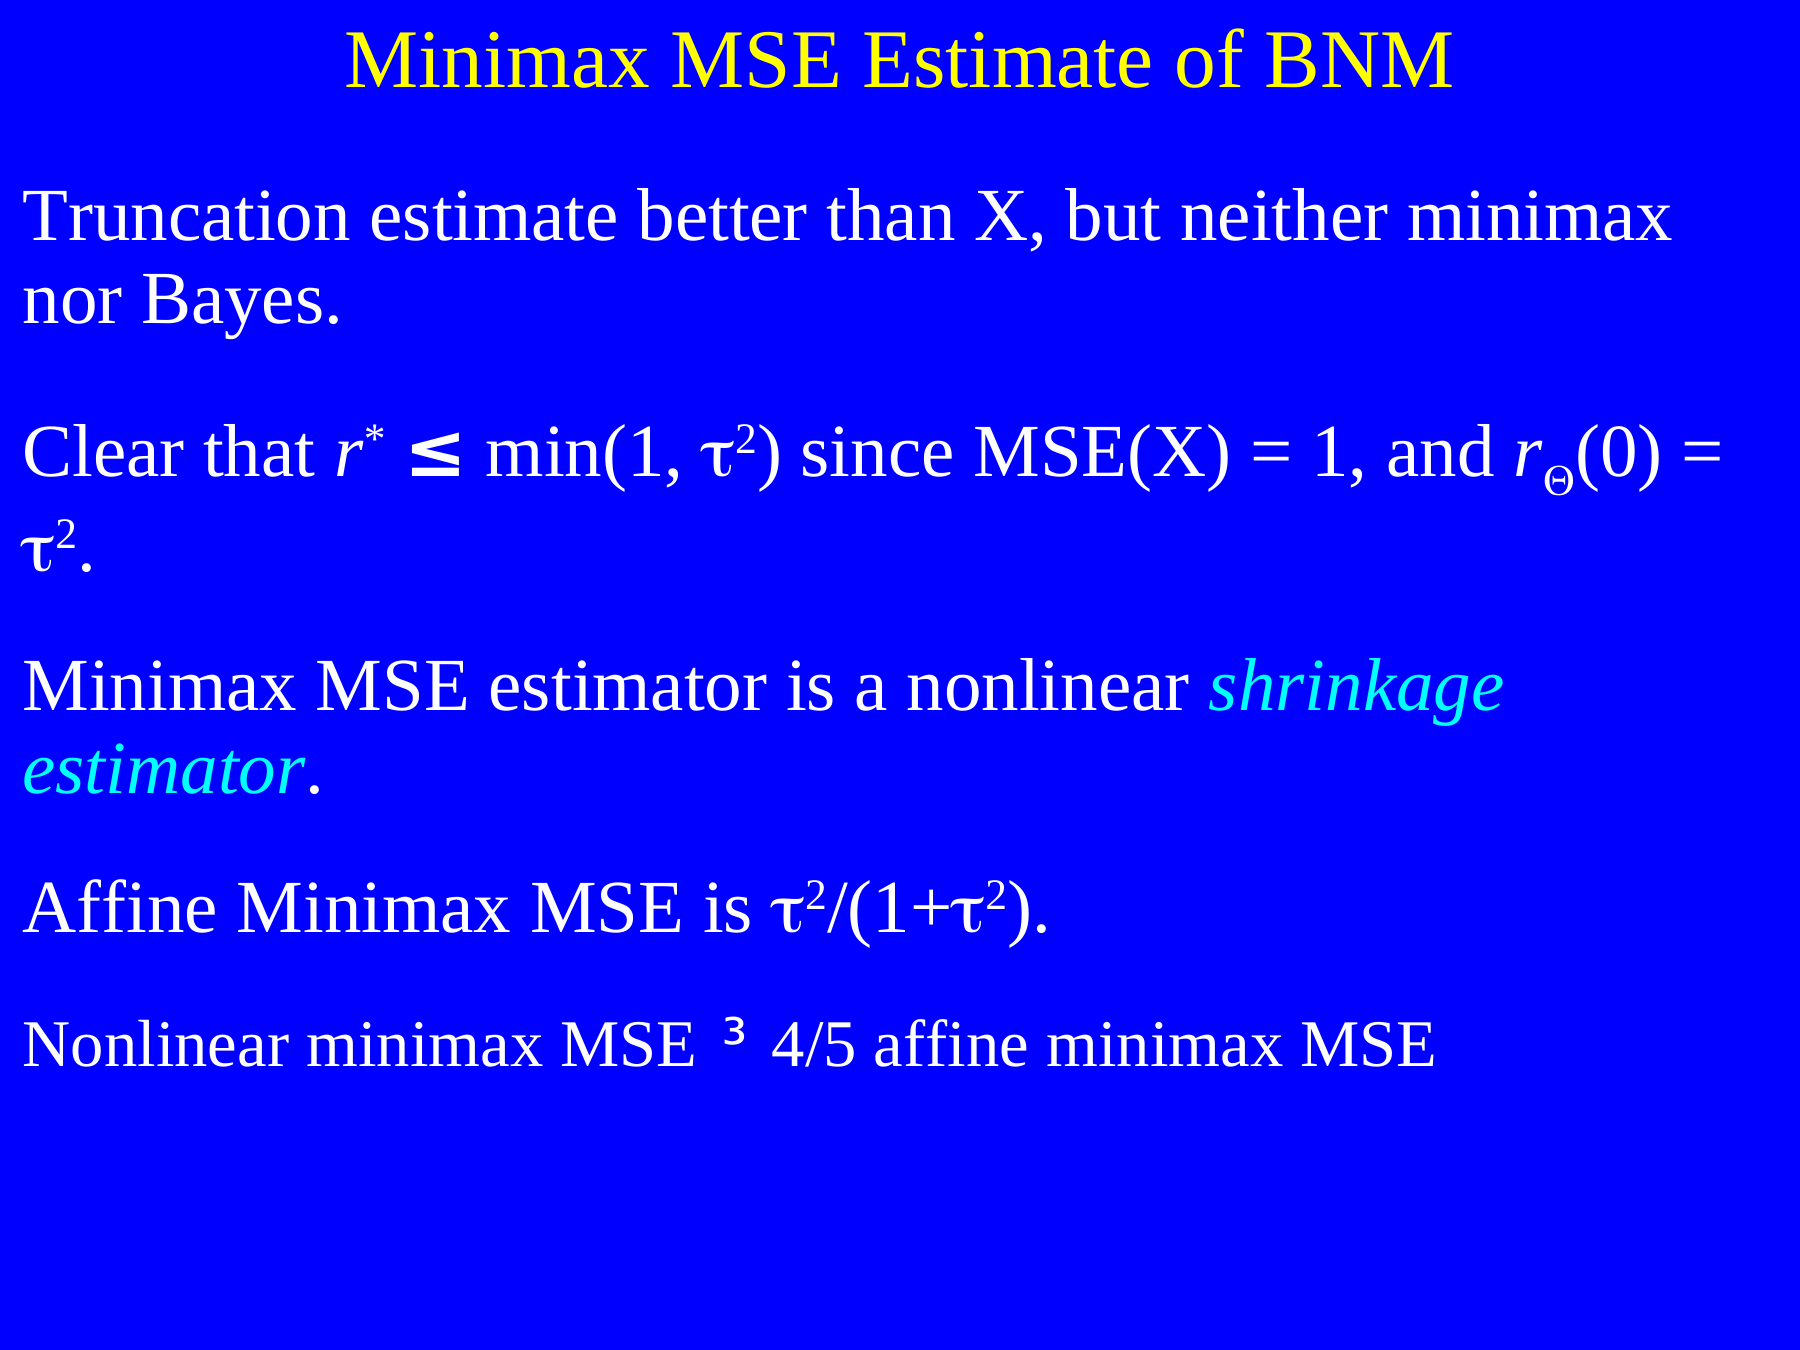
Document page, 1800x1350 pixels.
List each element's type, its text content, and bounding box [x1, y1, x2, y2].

list Truncation estimate better than X, but neither minimax nor Bayes. Clear that r* ≤ min(1, 2) since MSE(X) = 1, and r(0) = 2. Minimax MSE estimator is a nonlinear shrinkage estimator. Affine Minimax MSE is 2/(1+2). Nonlinear minimax MSE ³ 4/5 affine minimax MSE [0, 162, 1800, 1350]
title Minimax MSE Estimate of BNM [0, 0, 1800, 119]
